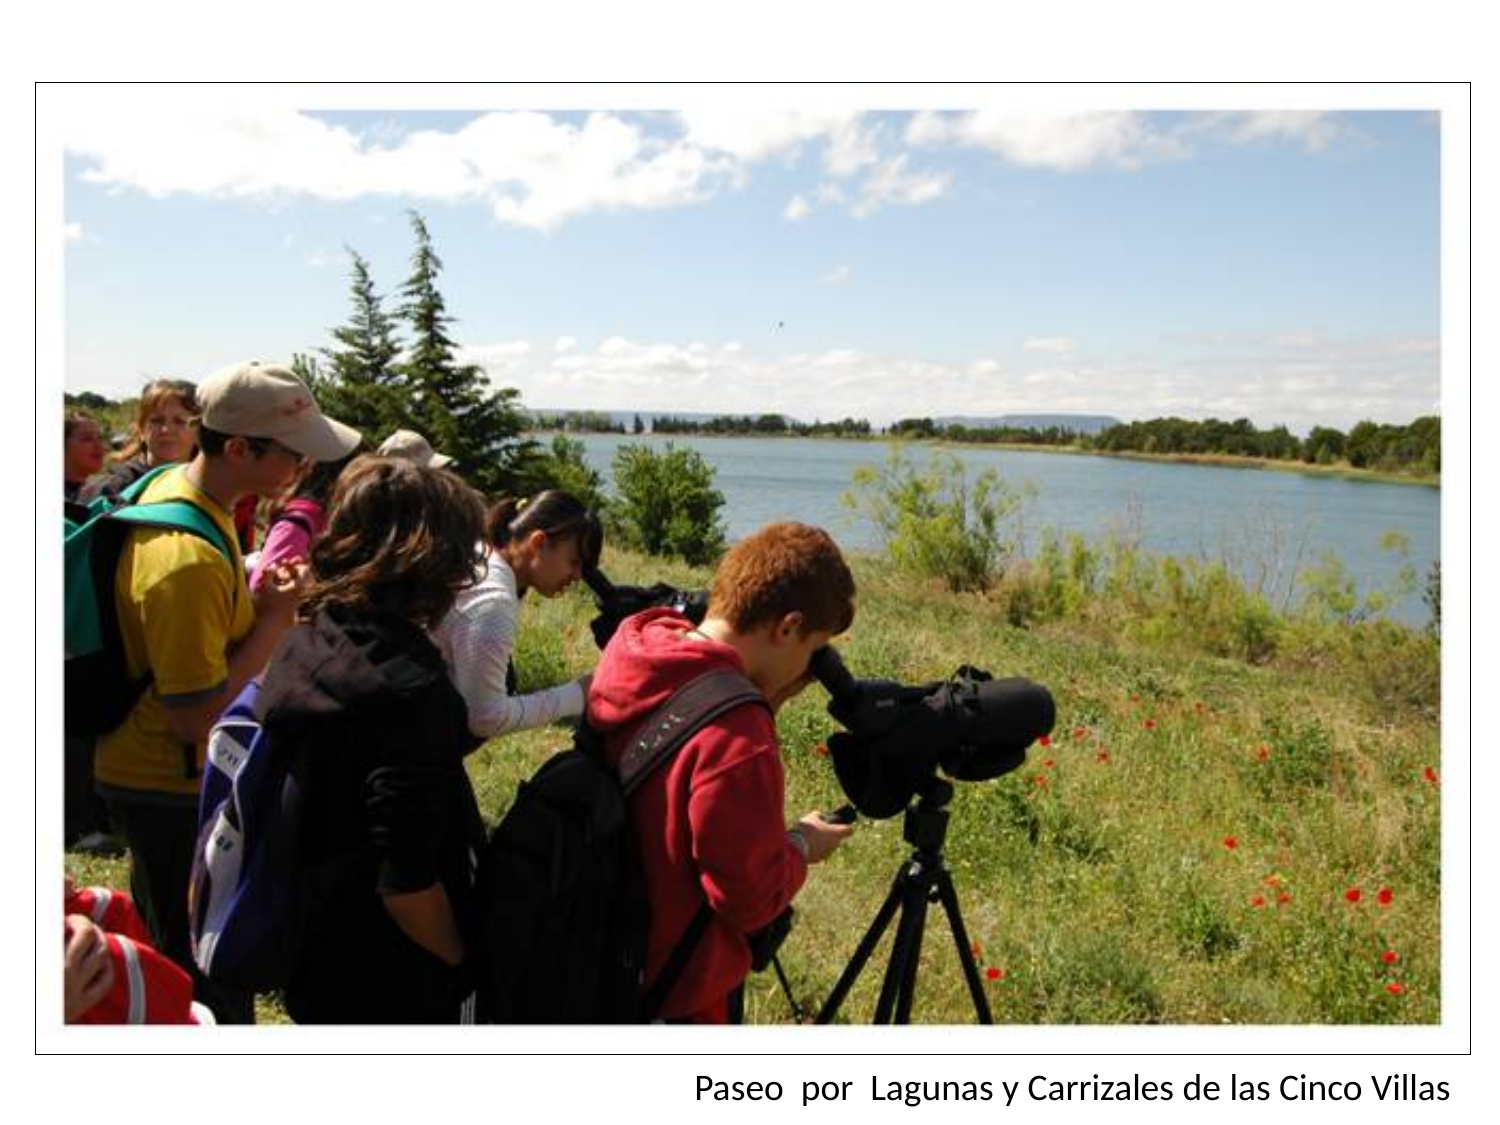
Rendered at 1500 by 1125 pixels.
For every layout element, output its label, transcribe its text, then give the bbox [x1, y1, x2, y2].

text_box Paseo por Lagunas y Carrizales de las Cinco Villas [679, 1064, 1500, 1118]
picture [35, 82, 1471, 1055]
